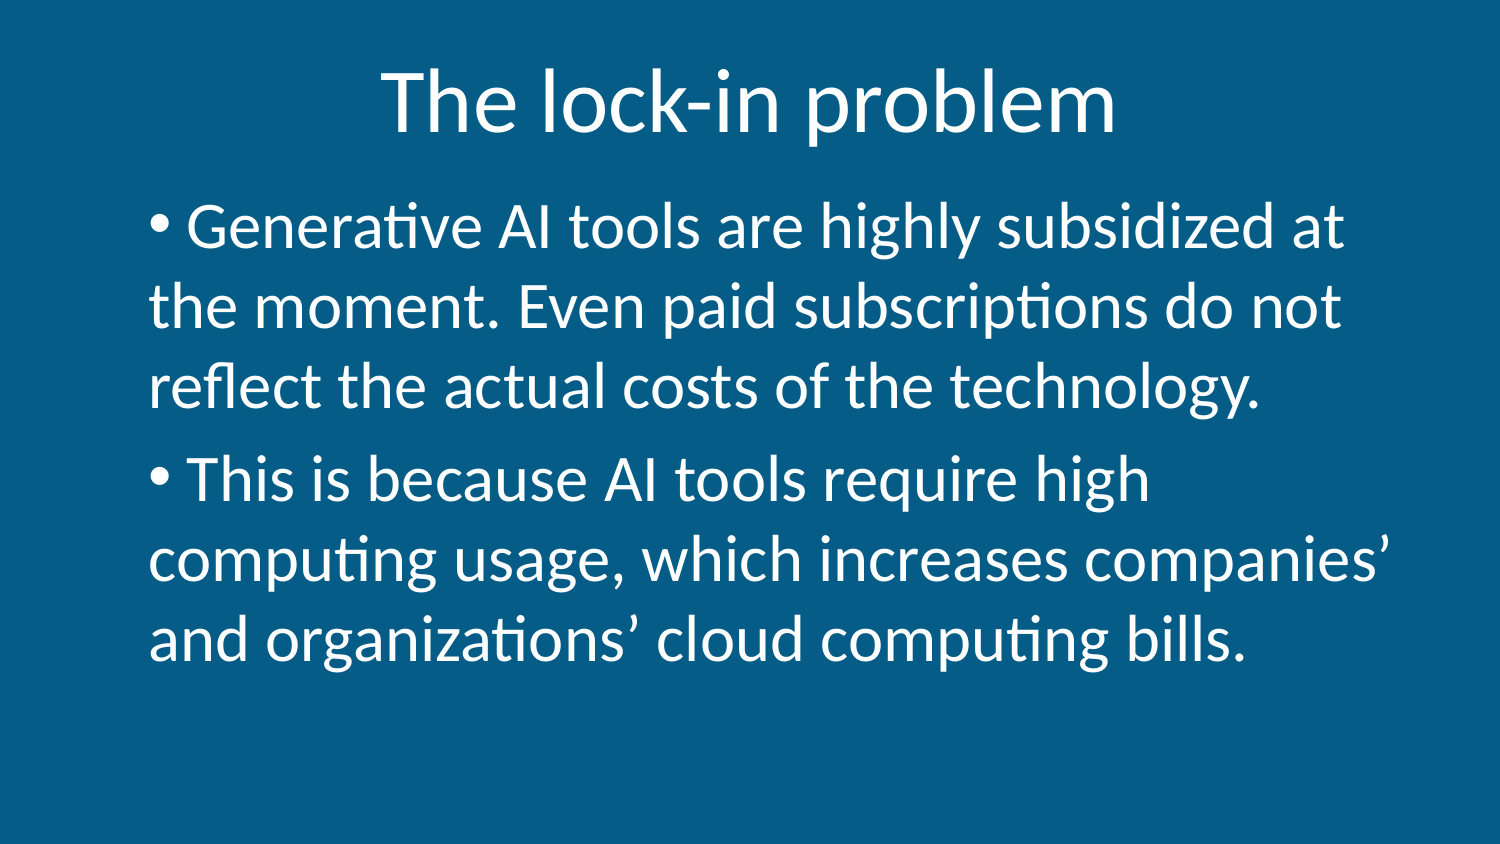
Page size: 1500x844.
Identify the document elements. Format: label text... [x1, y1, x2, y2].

title The lock-in problem [75, 33, 1425, 174]
list Generative AI tools are highly subsidized at the moment. Even paid subscriptions do not reflect the actual costs of the technology. This is because AI tools require high computing usage, which increases companies’ and organizations’ cloud computing bills. [75, 174, 1465, 816]
